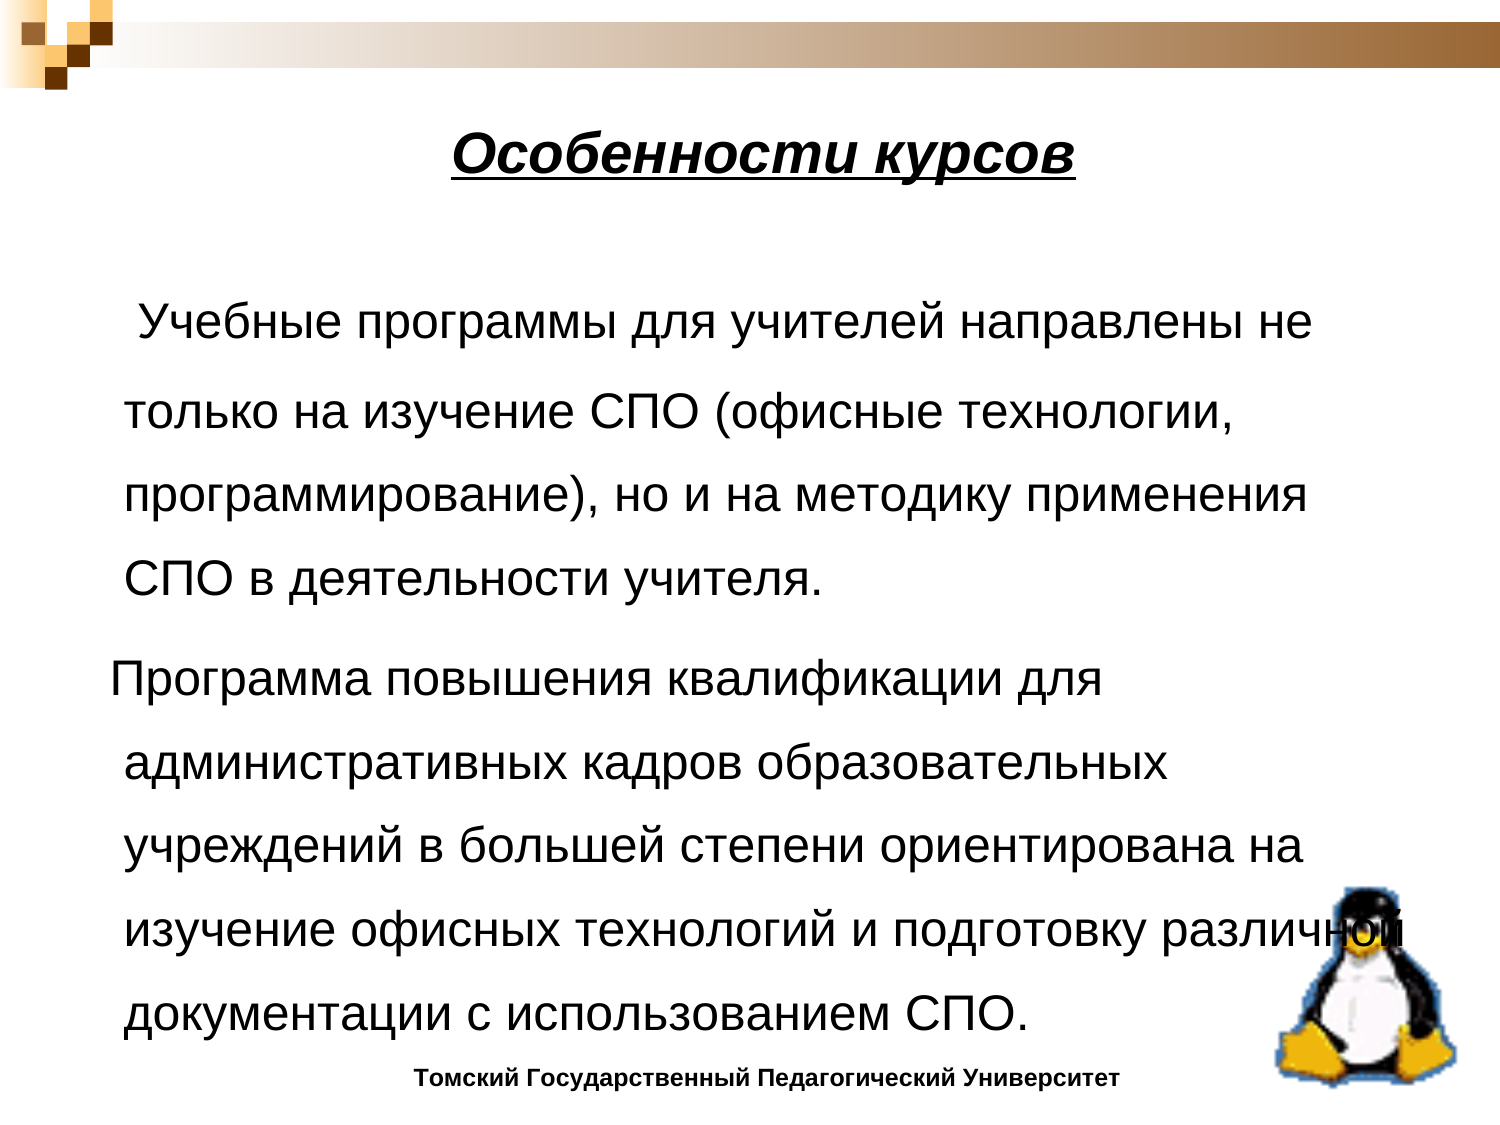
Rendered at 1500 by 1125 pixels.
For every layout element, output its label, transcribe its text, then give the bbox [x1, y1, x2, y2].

picture [1269, 885, 1477, 1093]
title Особенности курсов [88, 45, 1439, 266]
list Учебные программы для учителей направлены не только на изучение СПО (офисные технологии, программирование), но и на методику применения СПО в деятельности учителя. Программа повышения квалификации для административных кадров образовательных учреждений в большей степени ориентирована на изучение офисных технологий и подготовку различной документации с использованием СПО. [67, 236, 1418, 988]
